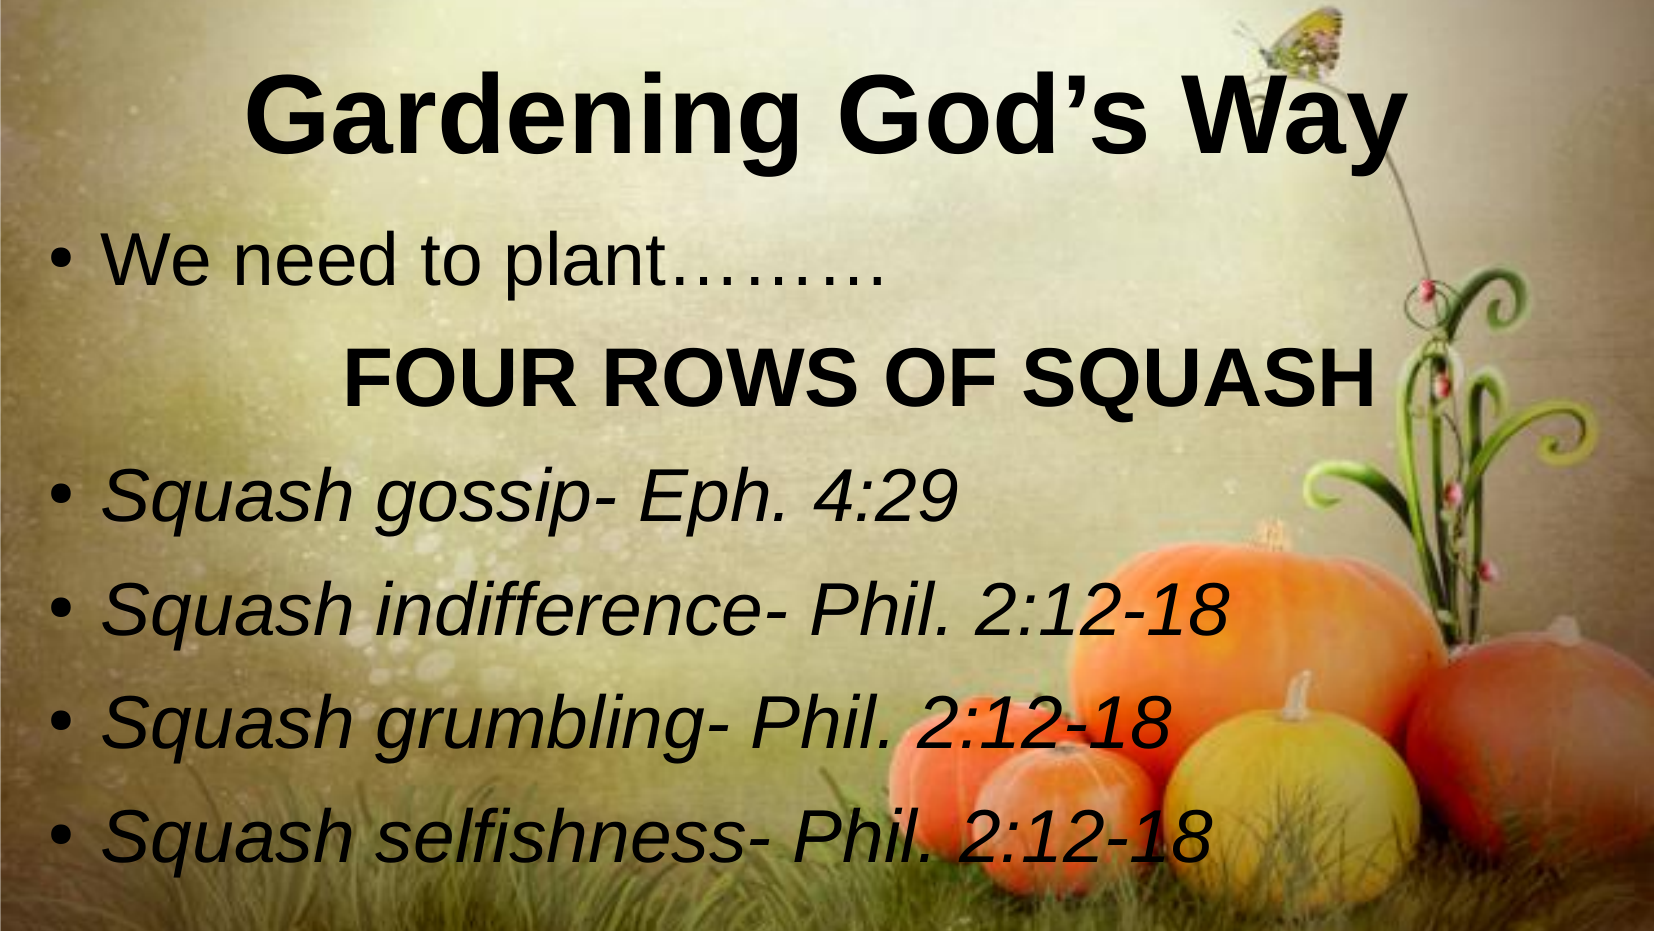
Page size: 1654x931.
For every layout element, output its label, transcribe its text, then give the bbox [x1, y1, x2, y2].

title Gardening God’s Way [82, 37, 1571, 193]
list We need to plant……… FOUR ROWS OF SQUASH Squash gossip- Eph. 4:29 Squash indifference- Phil. 2:12-18 Squash grumbling- Phil. 2:12-18 Squash selfishness- Phil. 2:12-18 [30, 217, 1621, 916]
picture [0, 0, 1654, 931]
